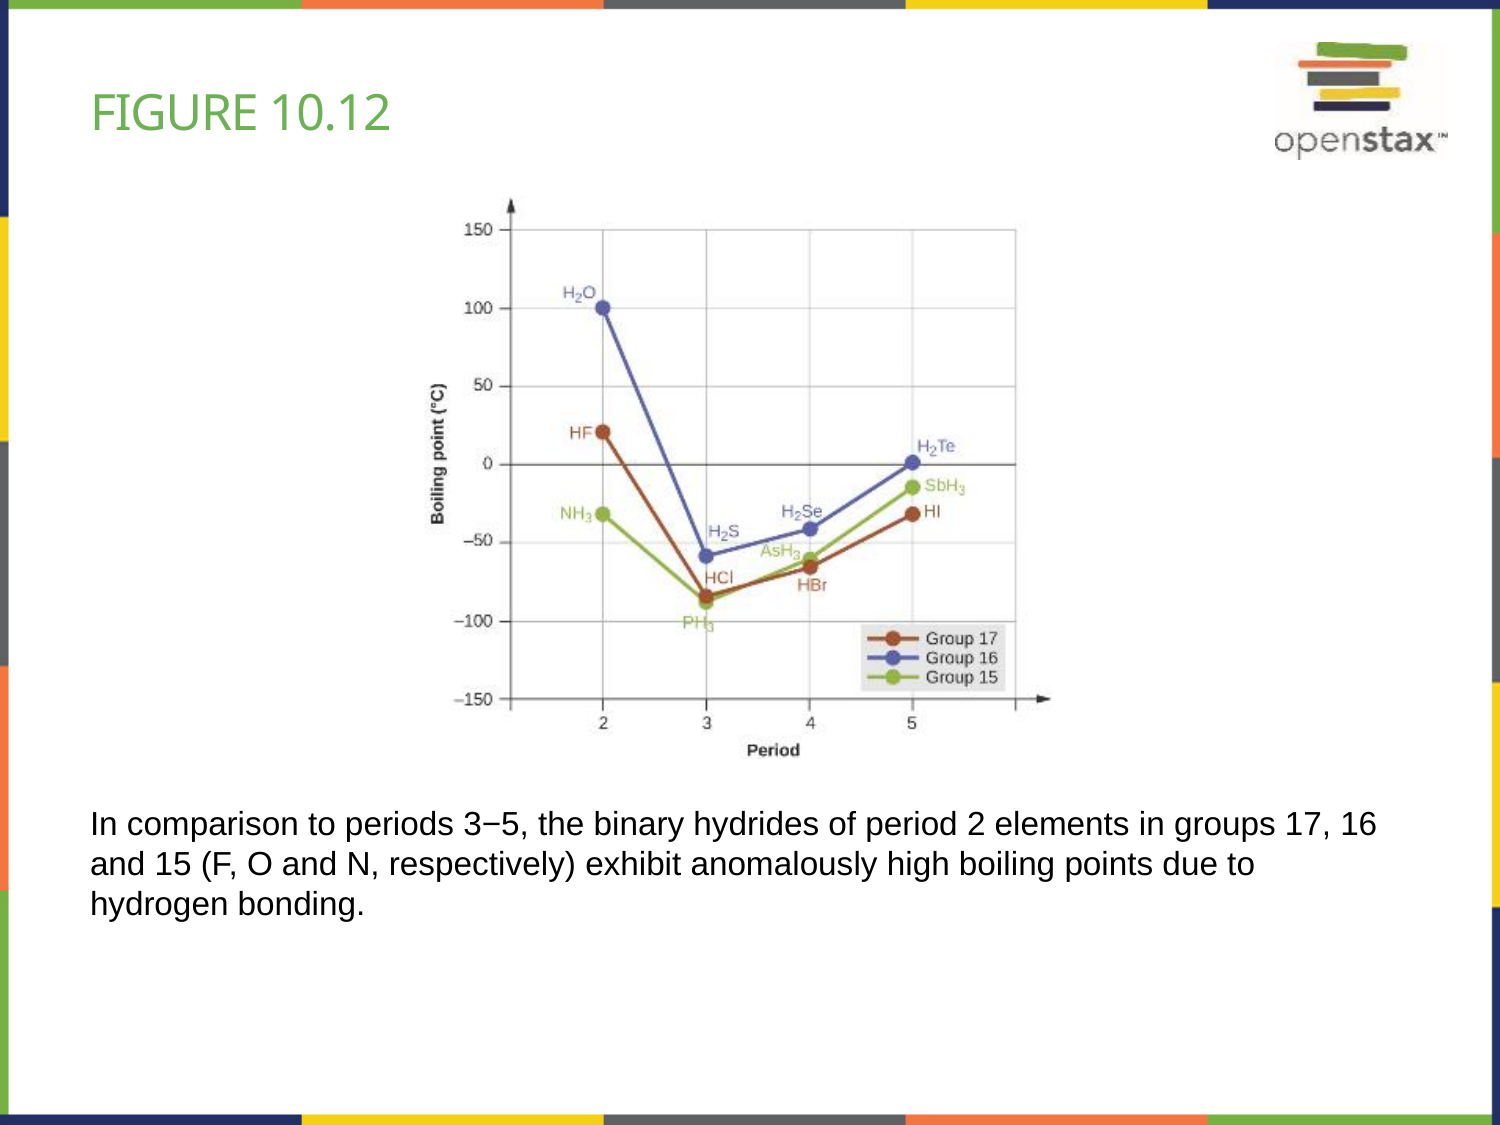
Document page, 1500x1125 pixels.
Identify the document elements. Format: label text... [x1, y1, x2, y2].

title Figure 10.12 [75, 39, 1398, 148]
list In comparison to periods 3−5, the binary hydrides of period 2 elements in groups 17, 16 and 15 (F, O and N, respectively) exhibit anomalously high boiling points due to hydrogen bonding. [75, 794, 1398, 986]
picture [0, 0, 1500, 1125]
